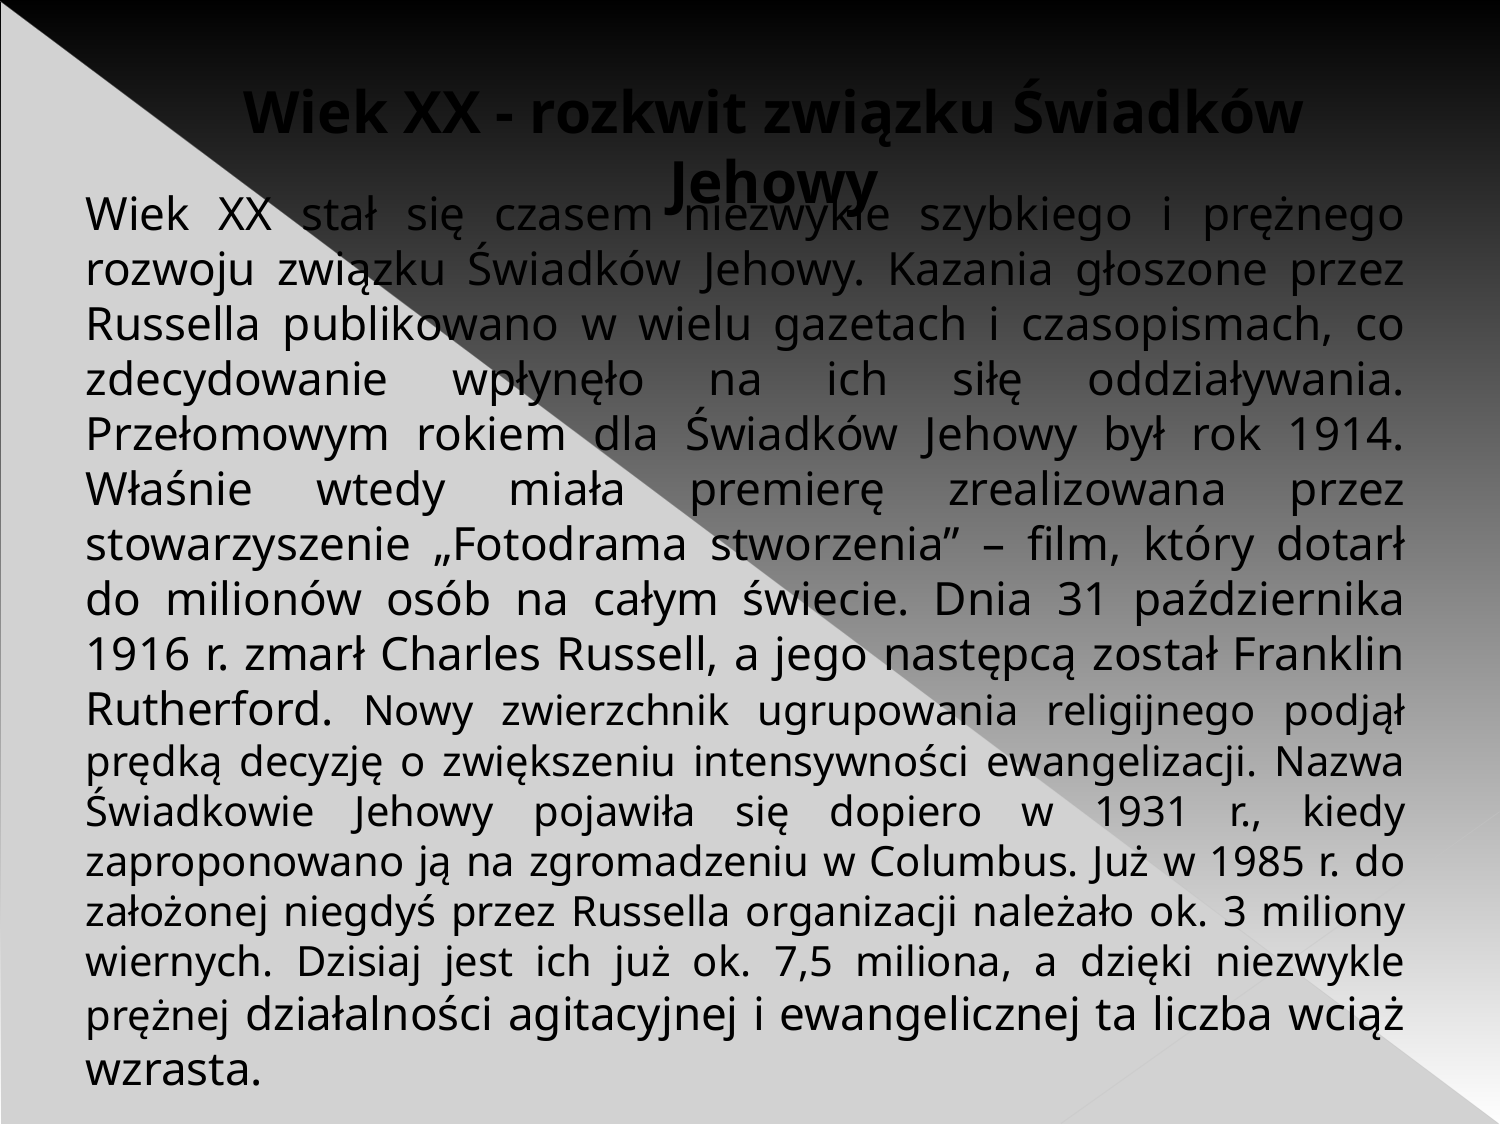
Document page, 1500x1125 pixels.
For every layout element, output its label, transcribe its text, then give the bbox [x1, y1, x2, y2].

list Wiek XX stał się czasem niezwykle szybkiego i prężnego rozwoju związku Świadków Jehowy. Kazania głoszone przez Russella publikowano w wielu gazetach i czasopismach, co zdecydowanie wpłynęło na ich siłę oddziaływania. Przełomowym rokiem dla Świadków Jehowy był rok 1914. Właśnie wtedy miała premierę zrealizowana przez stowarzyszenie „Fotodrama stworzenia” – film, który dotarł do milionów osób na całym świecie. Dnia 31 października 1916 r. zmarł Charles Russell, a jego następcą został Franklin Rutherford. Nowy zwierzchnik ugrupowania religijnego podjął prędką decyzję o zwiększeniu intensywności ewangelizacji. Nazwa Świadkowie Jehowy pojawiła się dopiero w 1931 r., kiedy zaproponowano ją na zgromadzeniu w Columbus. Już w 1985 r. do założonej niegdyś przez Russella organizacji należało ok. 3 miliony wiernych. Dzisiaj jest ich już ok. 7,5 miliona, a dzięki niezwykle prężnej działalności agitacyjnej i ewangelicznej ta liczba wciąż wzrasta. [70, 177, 1421, 1064]
title Wiek XX - rozkwit związku Świadków Jehowy [39, 67, 1430, 166]
